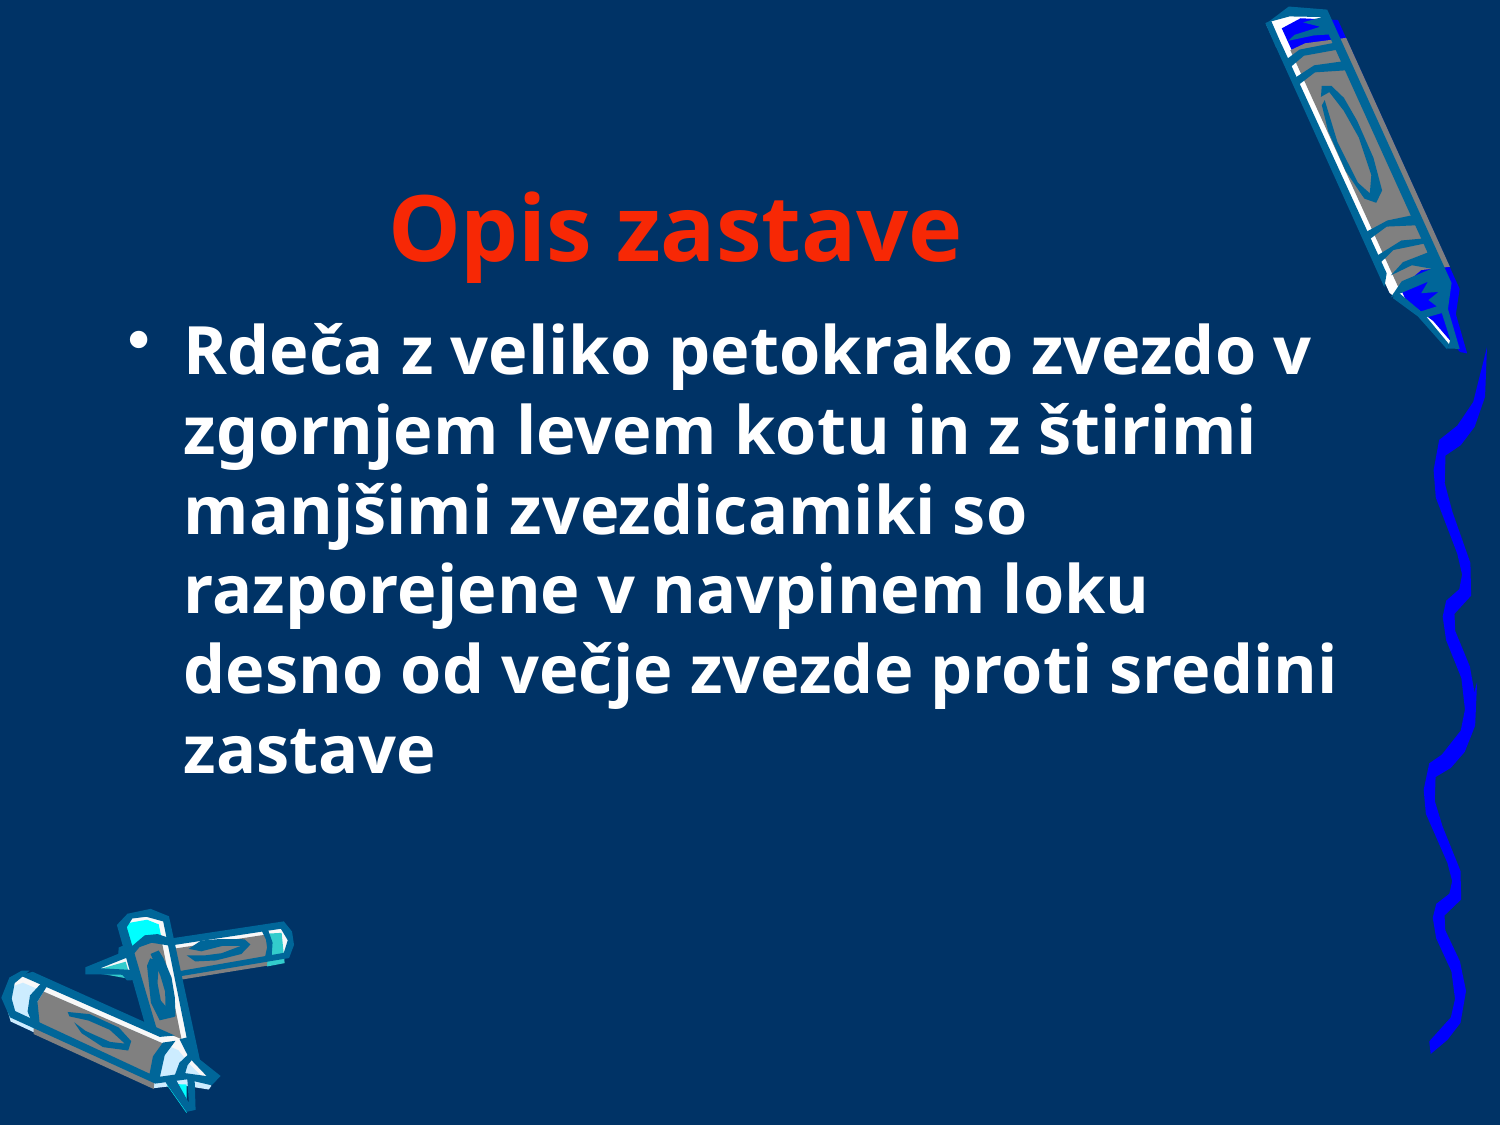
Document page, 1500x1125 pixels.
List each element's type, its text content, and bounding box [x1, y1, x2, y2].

title Opis zastave [112, 24, 1240, 288]
list Rdeča z veliko petokrako zvezdo v zgornjem levem kotu in z štirimi manjšimi zvezdicamiki so razporejene v navpinem loku desno od večje zvezde proti sredini zastave [112, 299, 1375, 900]
